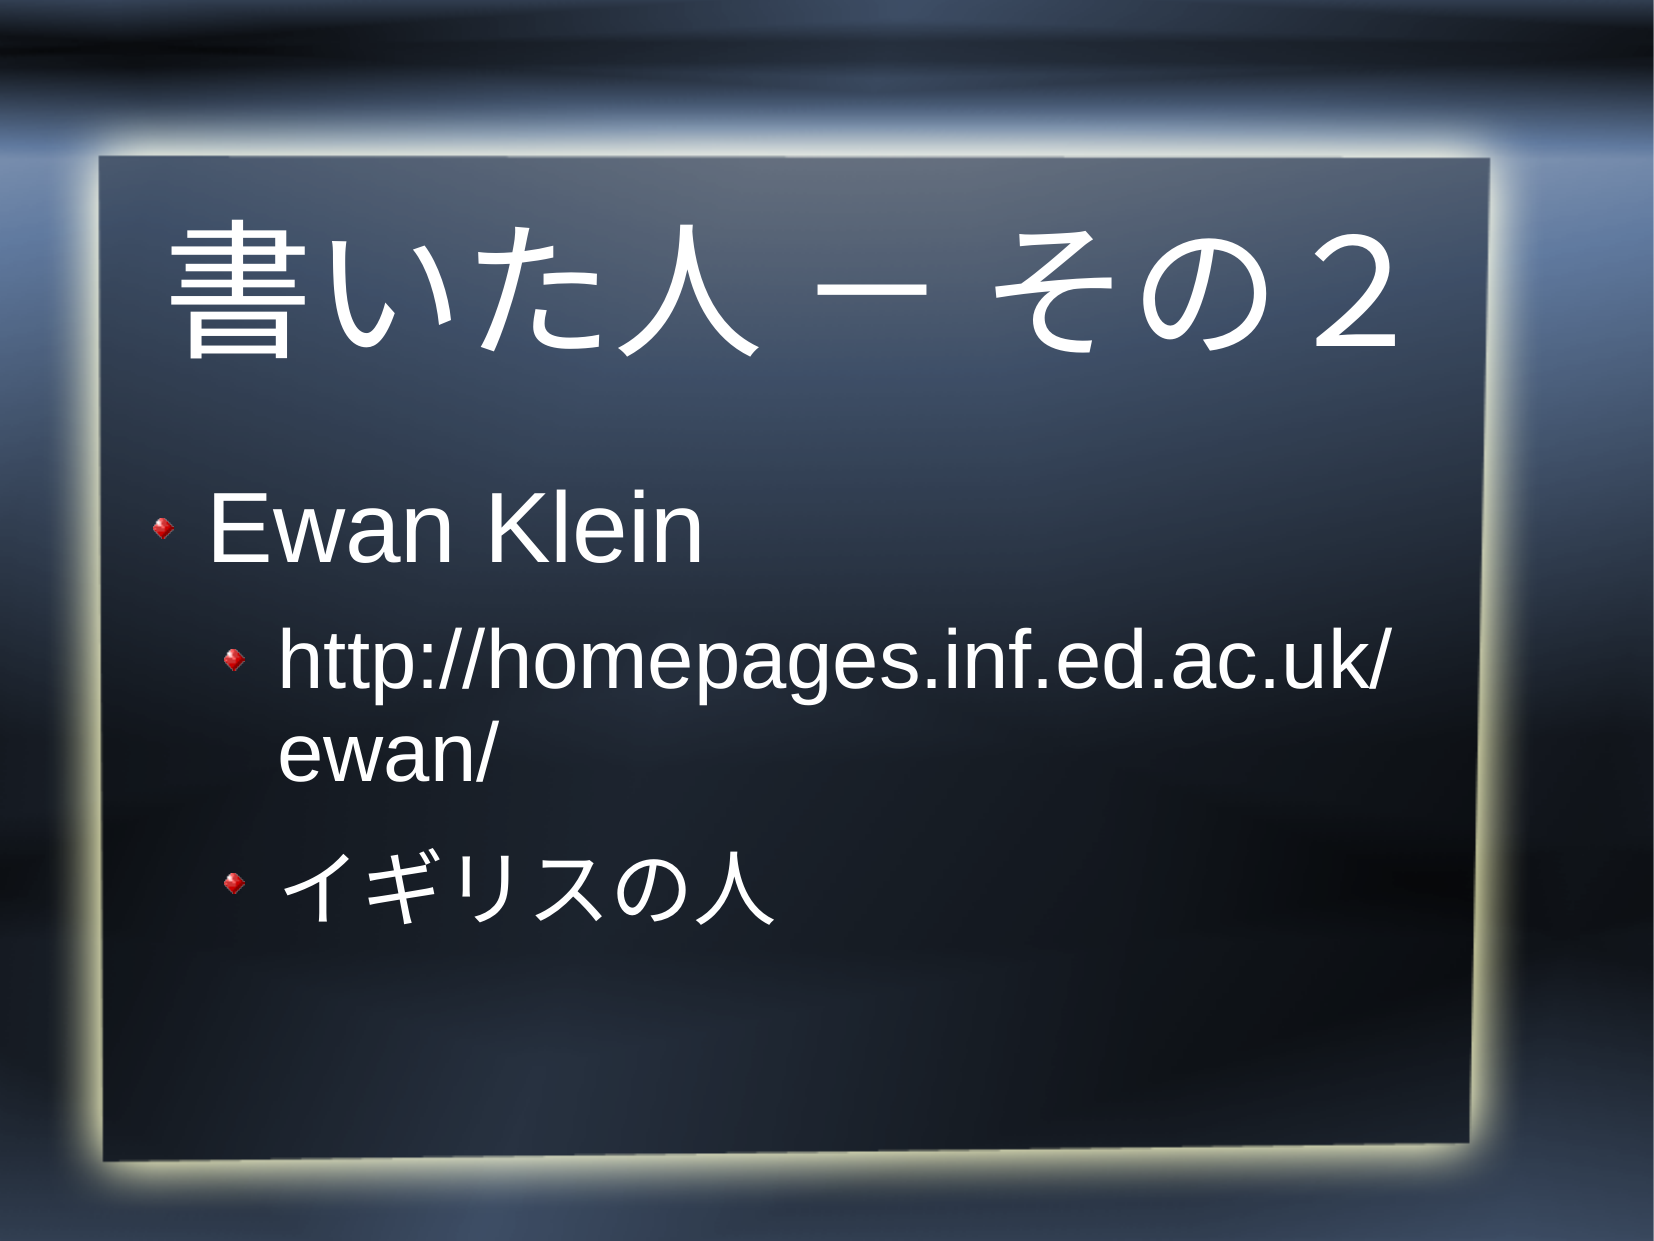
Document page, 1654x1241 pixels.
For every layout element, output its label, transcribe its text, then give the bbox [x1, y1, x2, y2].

title 書いた人 － その２ [88, 177, 1506, 384]
picture [0, 0, 1654, 1241]
list Ewan Klein http://homepages.inf.ed.ac.uk/ewan/ イギリスの人 [135, 472, 1447, 1114]
